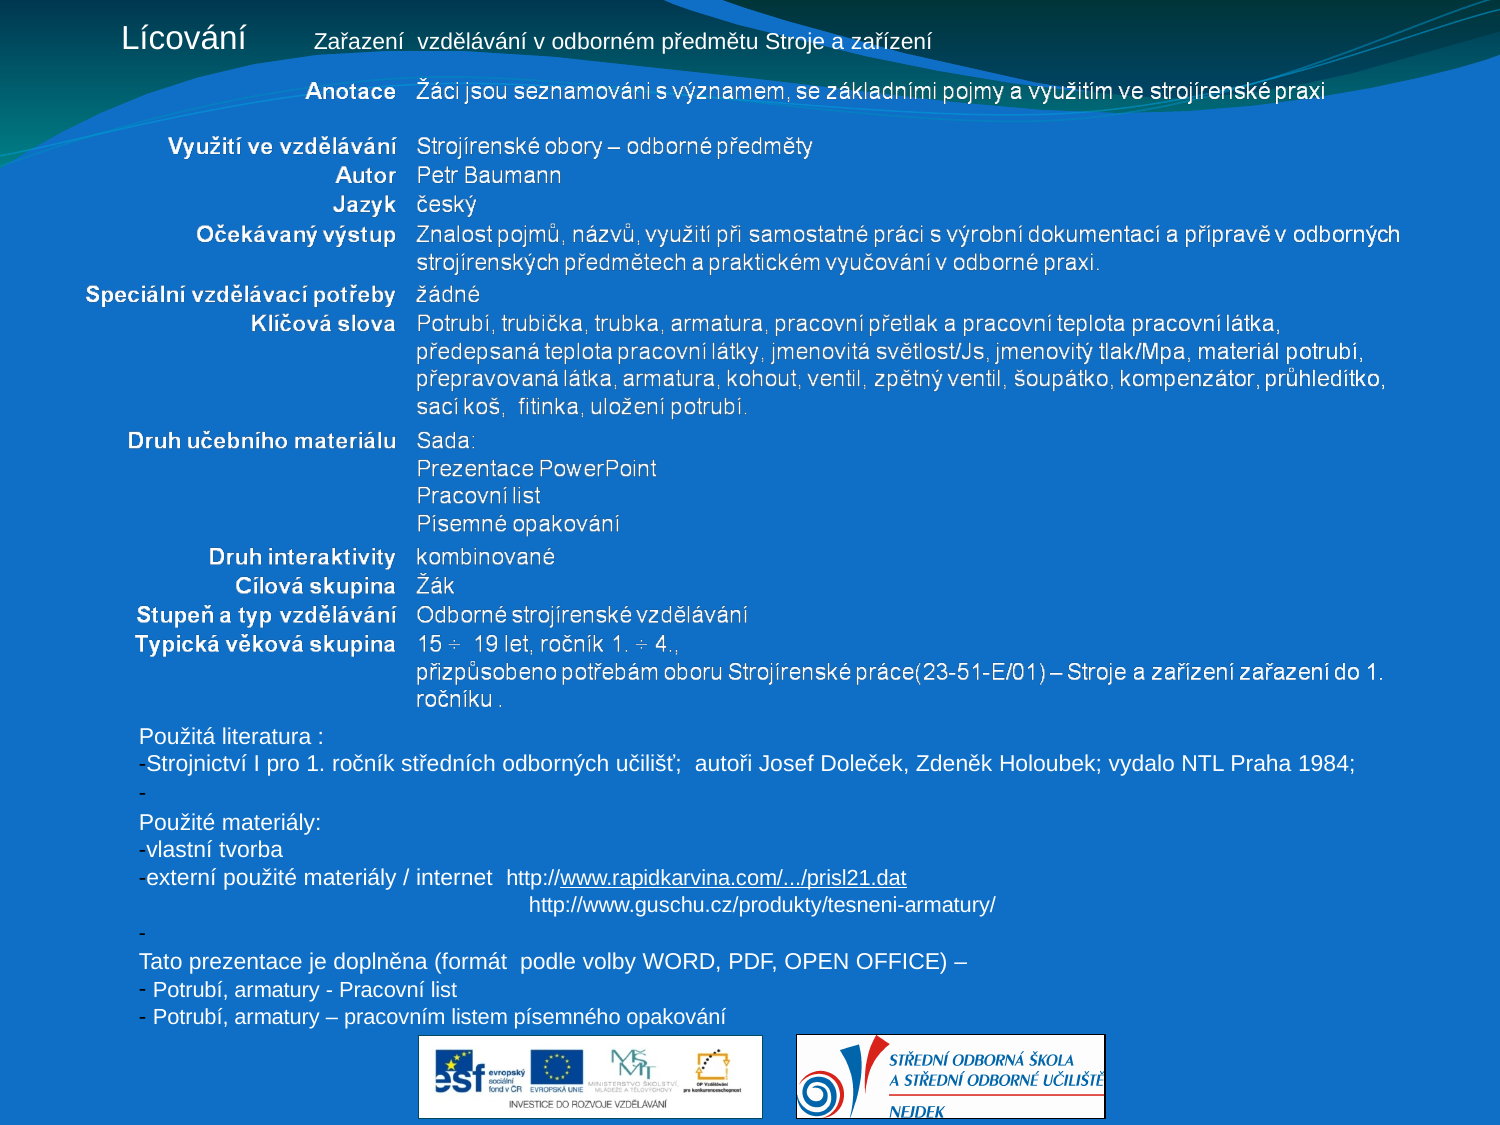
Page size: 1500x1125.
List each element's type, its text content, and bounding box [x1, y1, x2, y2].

text_box Použitá literatura : Strojnictví I pro 1. ročník středních odborných učilišť; autoři Josef Doleček, Zdeněk Holoubek; vydalo NTL Praha 1984; Použité materiály: vlastní tvorba externí použité materiály / internet http://www.rapidkarvina.com/.../prisl21.dat http://www.guschu.cz/produkty/tesneni-armatury/ Tato prezentace je doplněna (formát podle volby WORD, PDF, OPEN OFFICE) – Potrubí, armatury - Pracovní list Potrubí, armatury – pracovním listem písemného opakování [124, 714, 1399, 1037]
picture [797, 1035, 1105, 1118]
text_box Lícování Zařazení vzdělávání v odborném předmětu Stroje a zařízení [106, 0, 1365, 66]
picture [52, 66, 1423, 753]
picture [420, 1037, 761, 1117]
